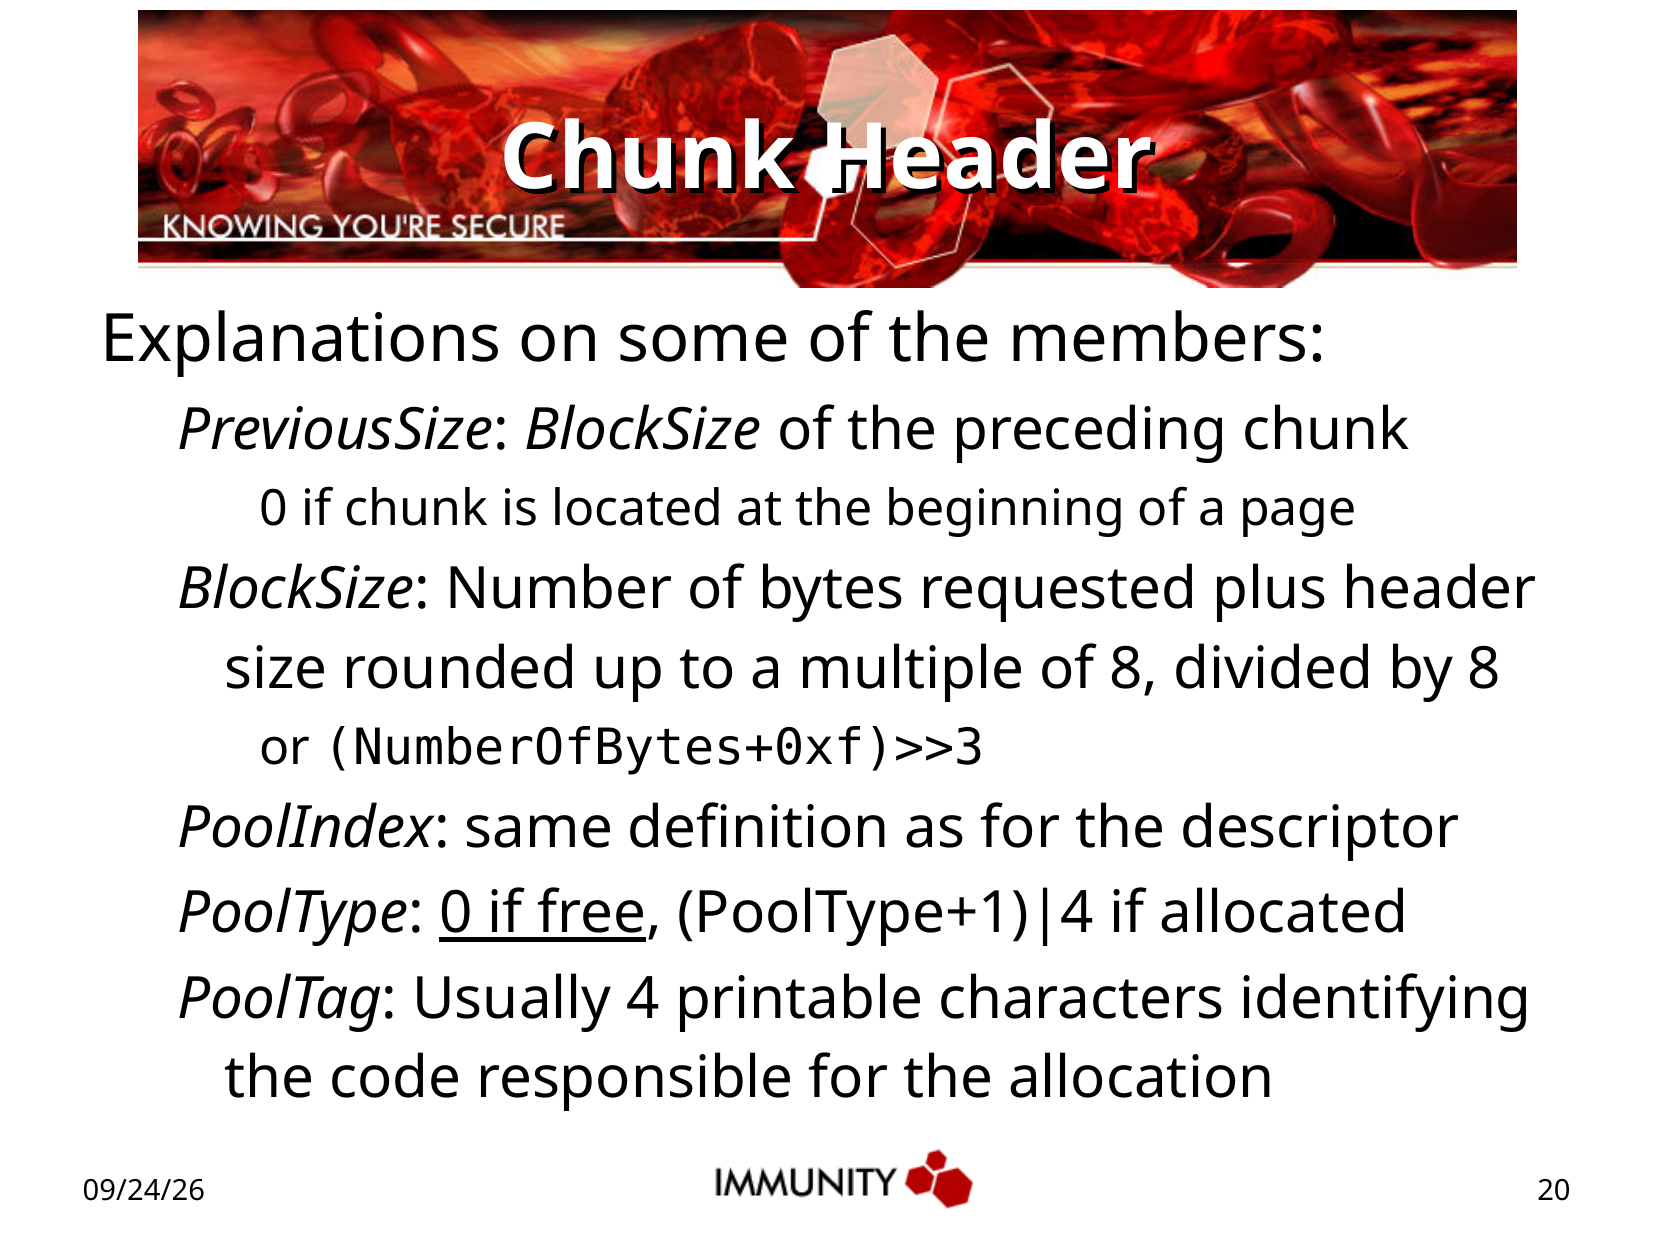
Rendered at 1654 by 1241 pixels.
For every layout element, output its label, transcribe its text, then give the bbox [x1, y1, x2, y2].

title Chunk Header [82, 56, 1571, 250]
picture [138, 250, 1517, 288]
picture [694, 1130, 984, 1235]
picture [138, 10, 1517, 56]
list Explanations on some of the members: PreviousSize: BlockSize of the preceding chunk 0 if chunk is located at the beginning of a page BlockSize: Number of bytes requested plus header size rounded up to a multiple of 8, divided by 8 or (NumberOfBytes+0xf)>>3 PoolIndex: same definition as for the descriptor PoolType: 0 if free, (PoolType+1)|4 if allocated PoolTag: Usually 4 printable characters identifying the code responsible for the allocation [82, 290, 1571, 1094]
